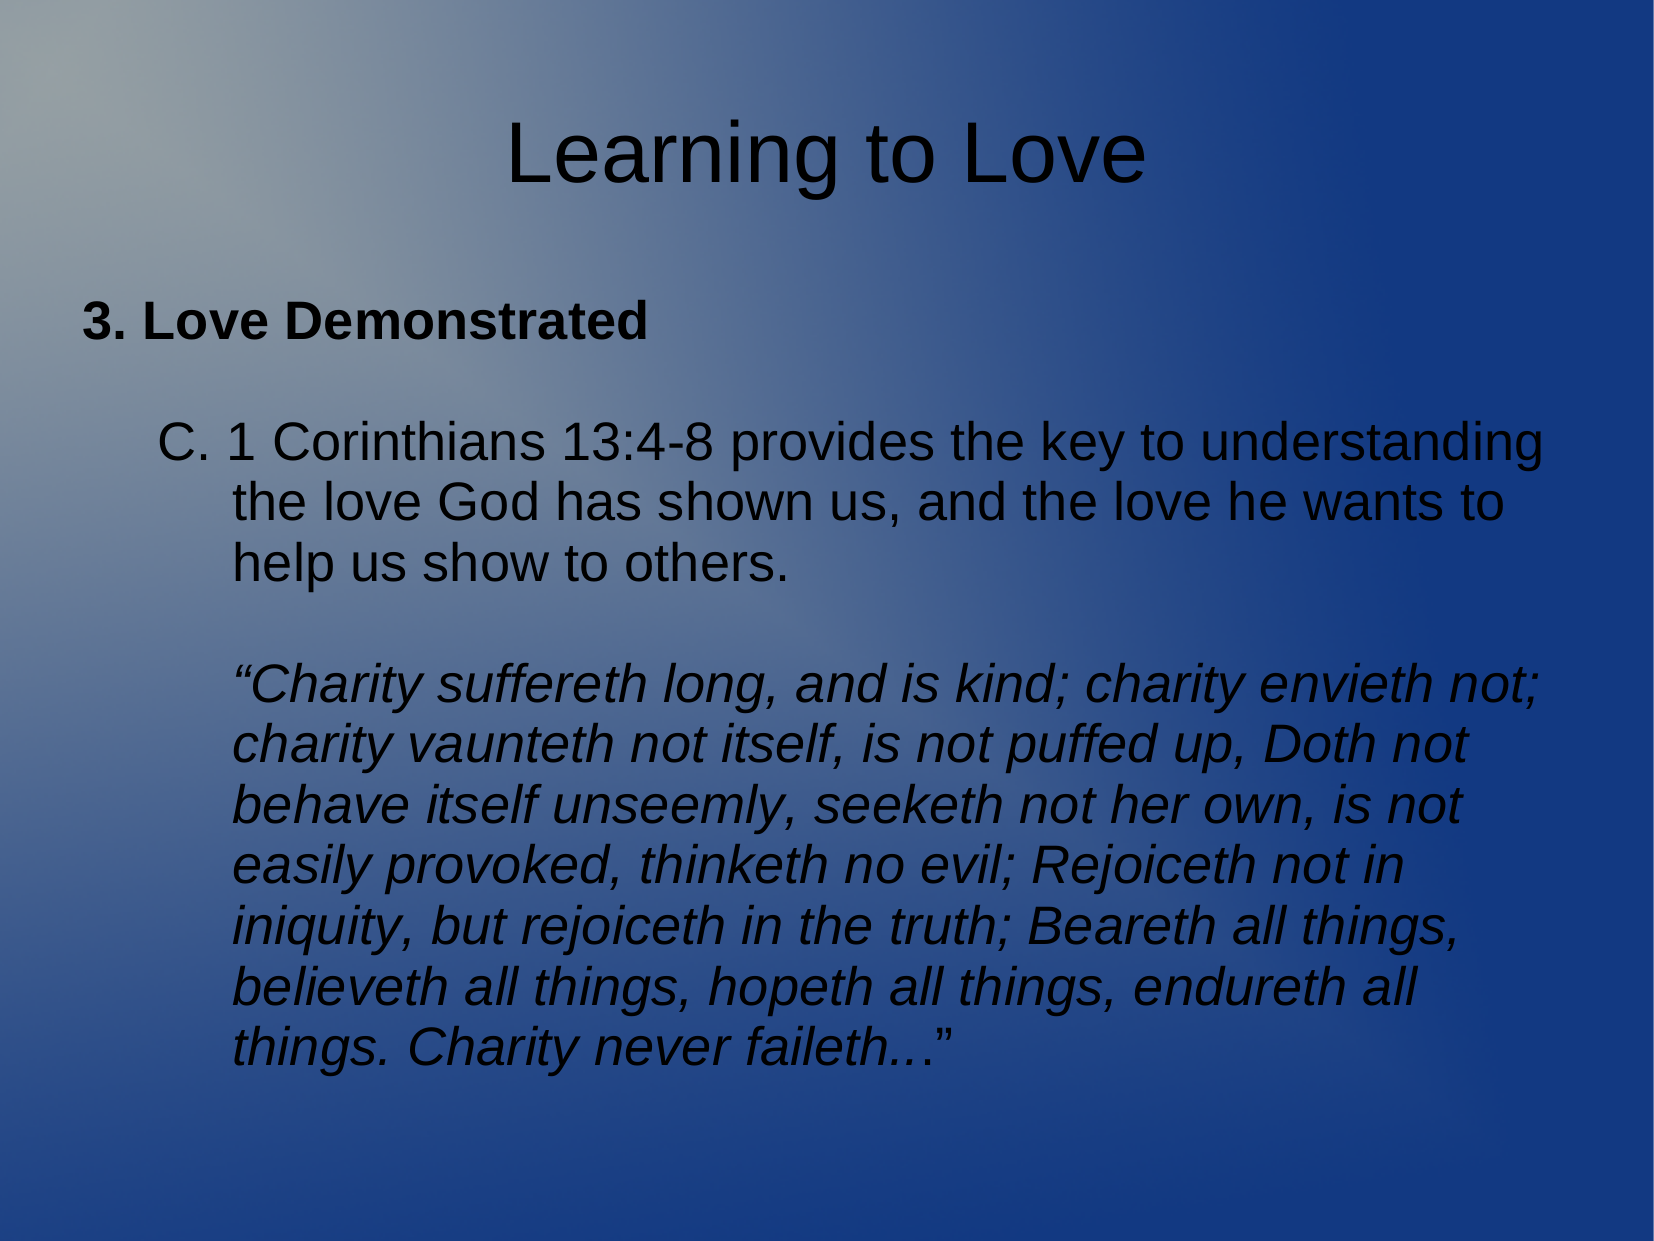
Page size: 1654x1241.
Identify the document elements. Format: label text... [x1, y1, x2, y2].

subtitle 3. Love Demonstrated C. 1 Corinthians 13:4-8 provides the key to understanding the love God has shown us, and the love he wants to help us show to others. “Charity suffereth long, and is kind; charity envieth not; charity vaunteth not itself, is not puffed up, Doth not behave itself unseemly, seeketh not her own, is not easily provoked, thinketh no evil; Rejoiceth not in iniquity, but rejoiceth in the truth; Beareth all things, believeth all things, hopeth all things, endureth all things. Charity never faileth...” [82, 290, 1571, 1241]
title Learning to Love [82, 49, 1571, 257]
picture [0, 0, 1654, 1241]
